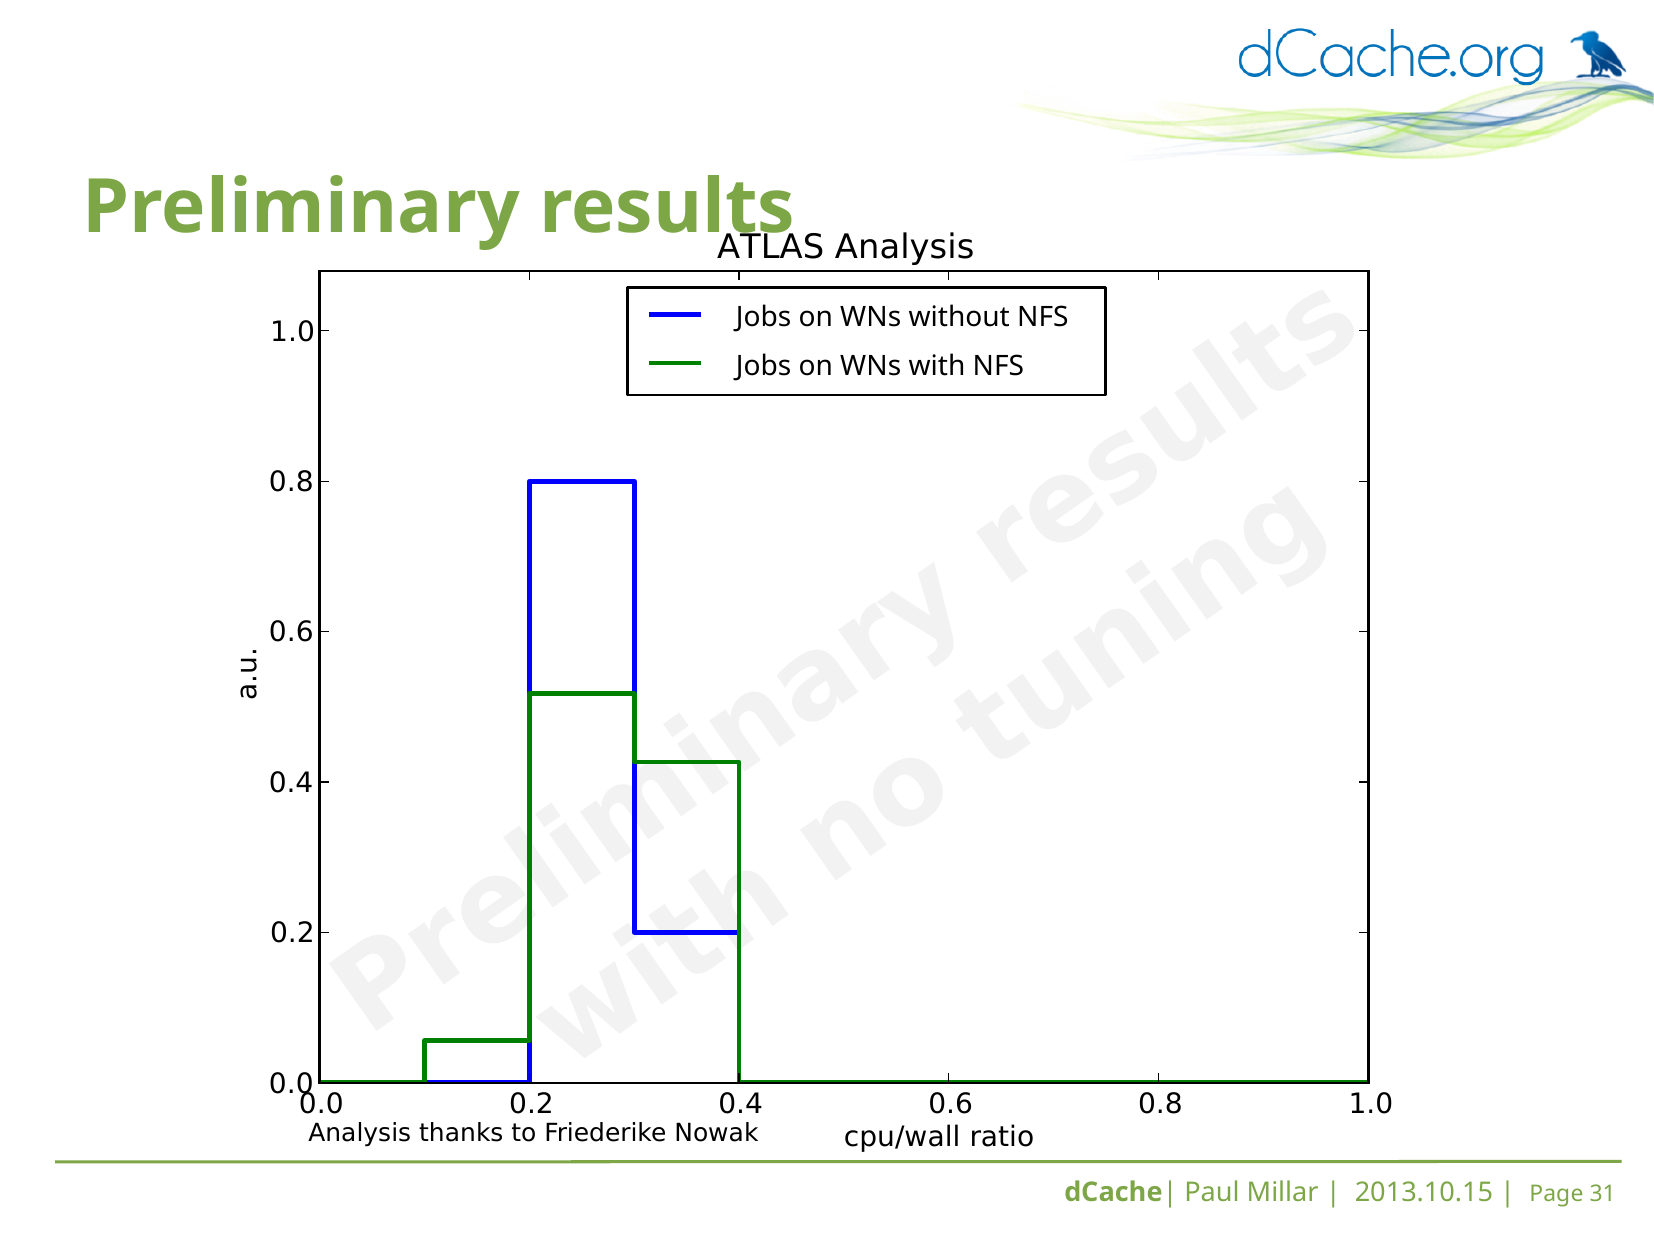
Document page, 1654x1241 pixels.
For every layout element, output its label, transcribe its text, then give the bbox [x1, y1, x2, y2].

title Preliminary results [82, 156, 1605, 251]
picture [149, 168, 1505, 1186]
picture [956, 16, 1654, 169]
